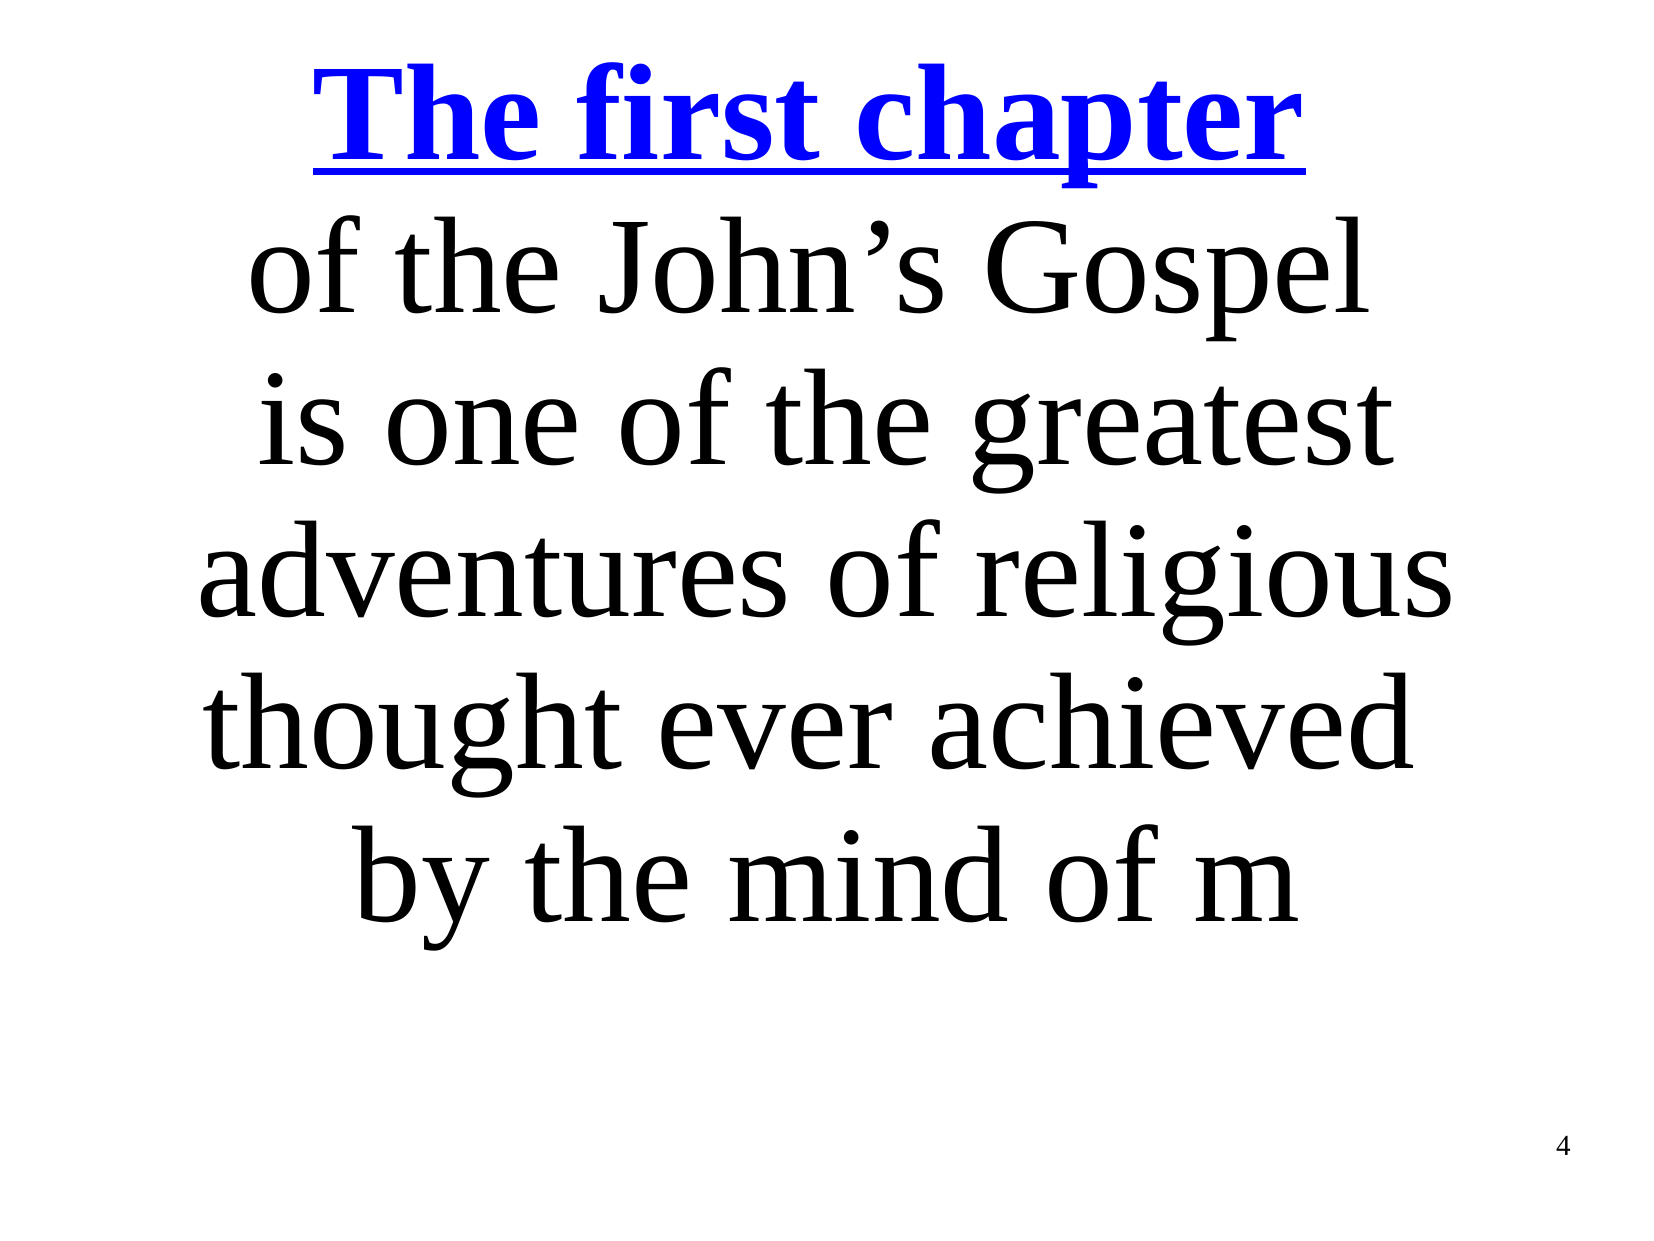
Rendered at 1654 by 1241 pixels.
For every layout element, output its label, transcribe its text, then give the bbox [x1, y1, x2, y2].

list The first chapter of the John’s Gospel is one of the greatest adventures of religious thought ever achieved by the mind of m [82, 37, 1571, 1109]
